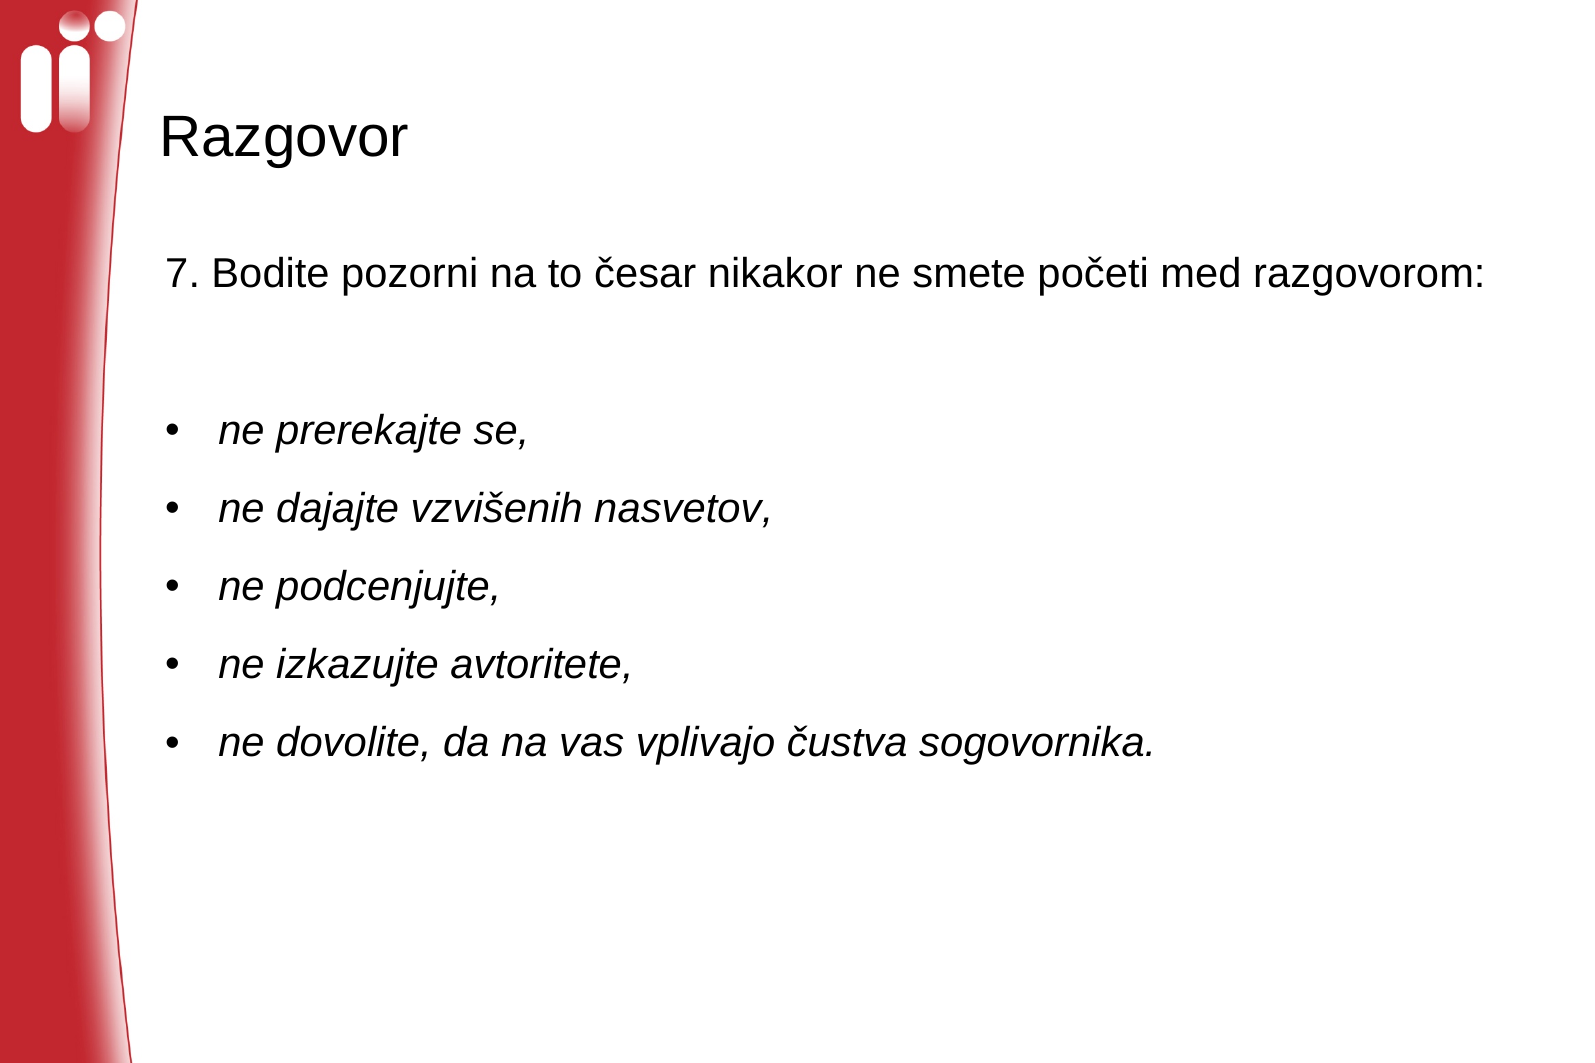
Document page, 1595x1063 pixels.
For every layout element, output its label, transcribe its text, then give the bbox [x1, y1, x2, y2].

picture [0, 0, 1414, 1063]
title Razgovor [159, 22, 1515, 248]
list 7. Bodite pozorni na to česar nikakor ne smete početi med razgovorom: ne prerekajte se, ne dajajte vzvišenih nasvetov, ne podcenjujte, ne izkazujte avtoritete, ne dovolite, da na vas vplivajo čustva sogovornika. [147, 248, 1515, 1063]
